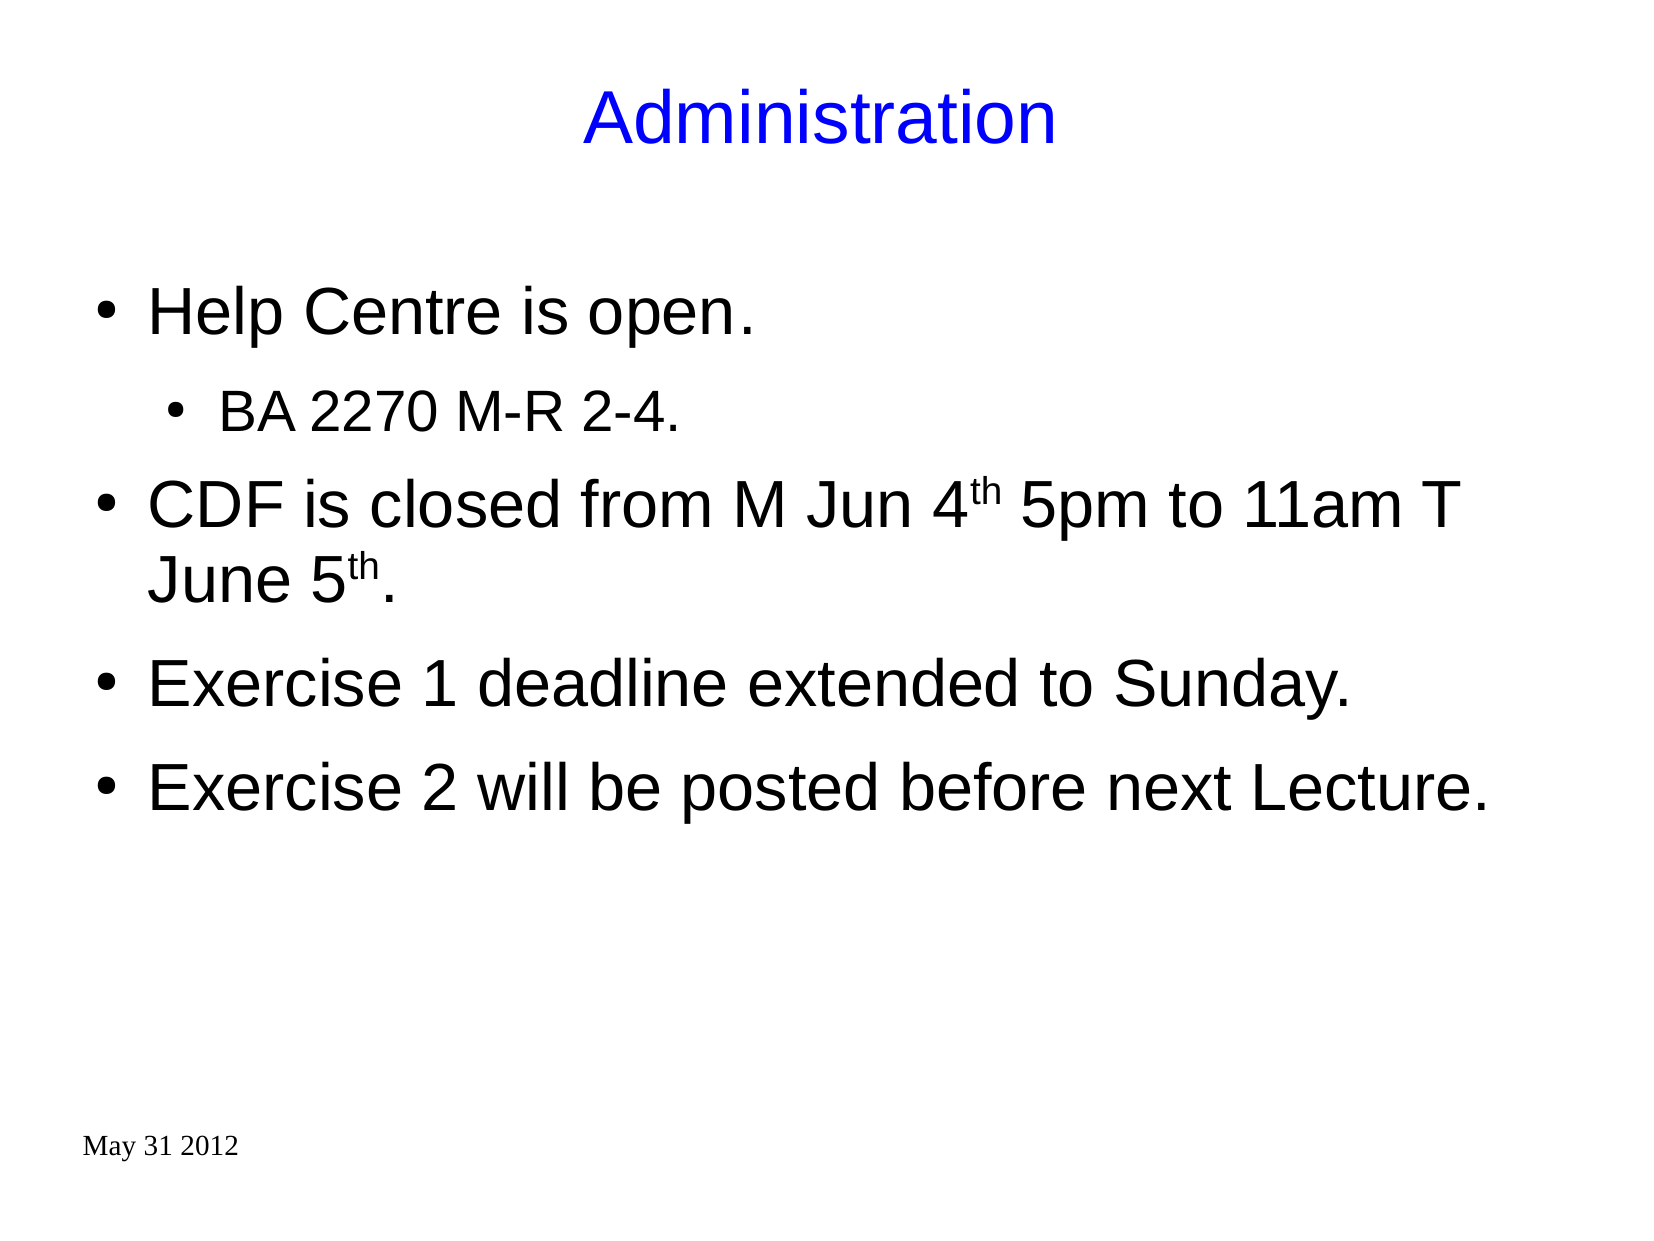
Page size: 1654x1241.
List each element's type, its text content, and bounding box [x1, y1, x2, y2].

list Help Centre is open . BA 2270 M-R 2-4. CDF is closed from M Jun 4th 5pm to 11am T June 5th. Exercise 1 deadline extended to Sunday. Exercise 2 will be posted before next Lecture. [76, 274, 1565, 1093]
title Administration [76, 58, 1565, 178]
